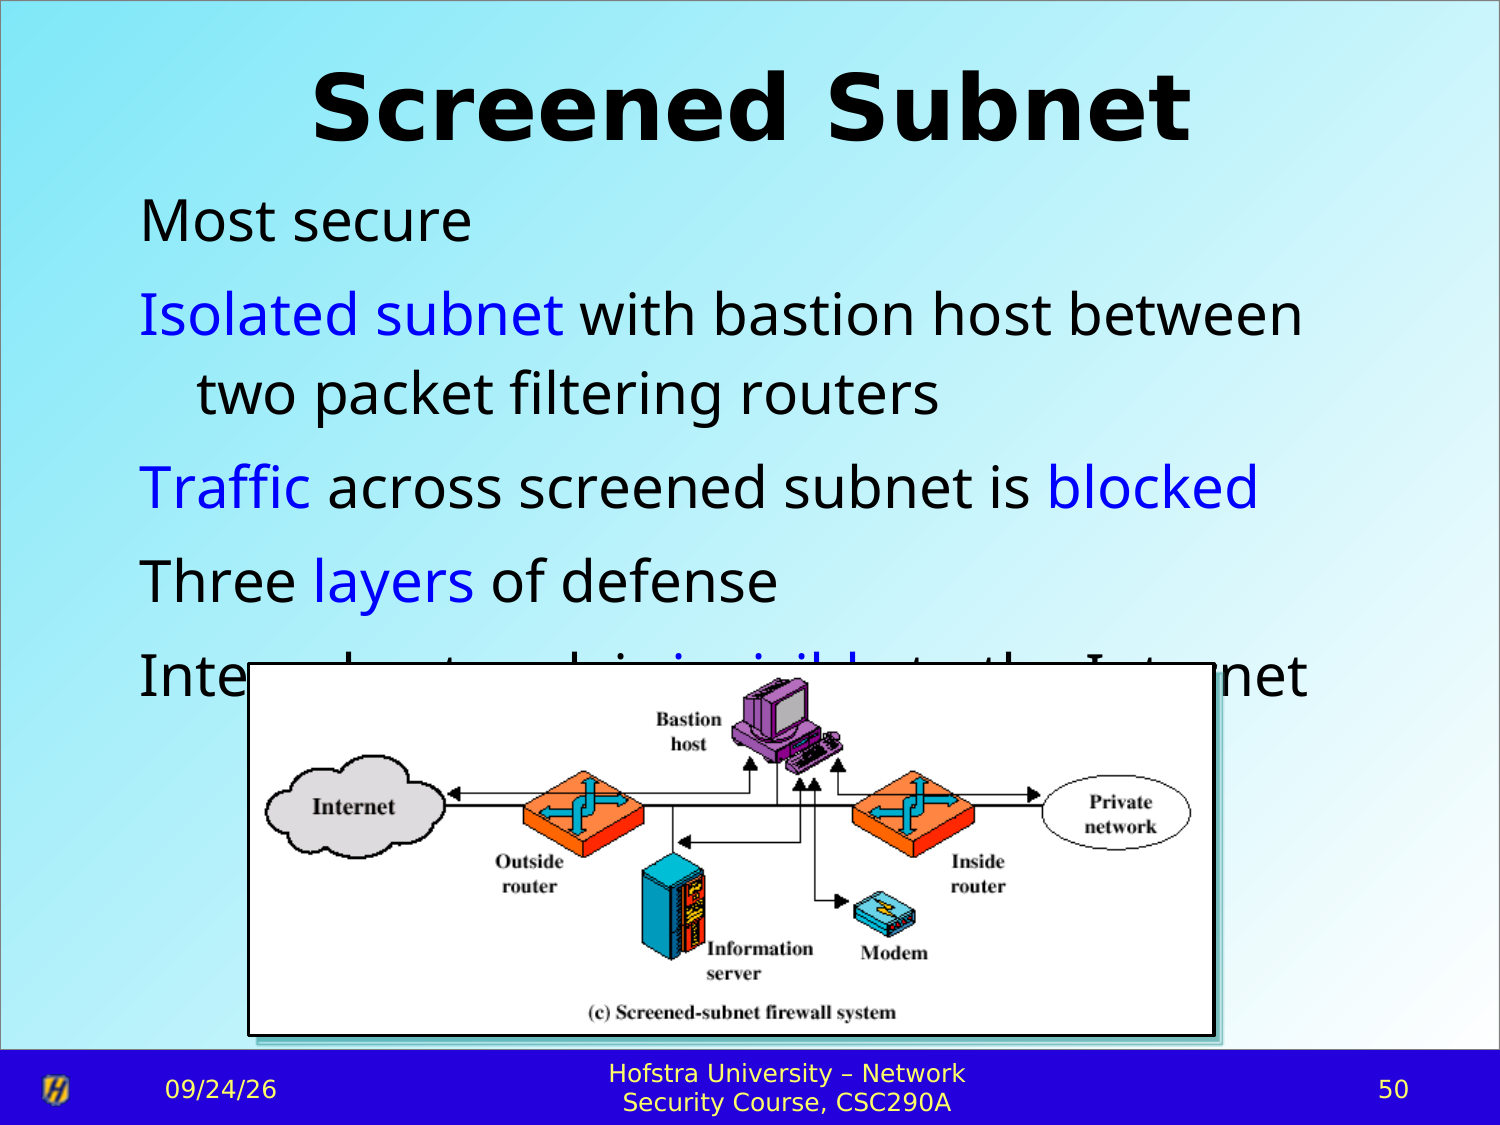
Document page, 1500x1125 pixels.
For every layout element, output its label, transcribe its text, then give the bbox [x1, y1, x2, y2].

text_box Most secure Isolated subnet with bastion host between two packet filtering routers Traffic across screened subnet is blocked Three layers of defense Internal network is invisible to the Internet [124, 171, 1400, 654]
title Screened Subnet [112, 43, 1391, 170]
picture [249, 665, 1213, 1035]
picture [37, 1072, 76, 1110]
